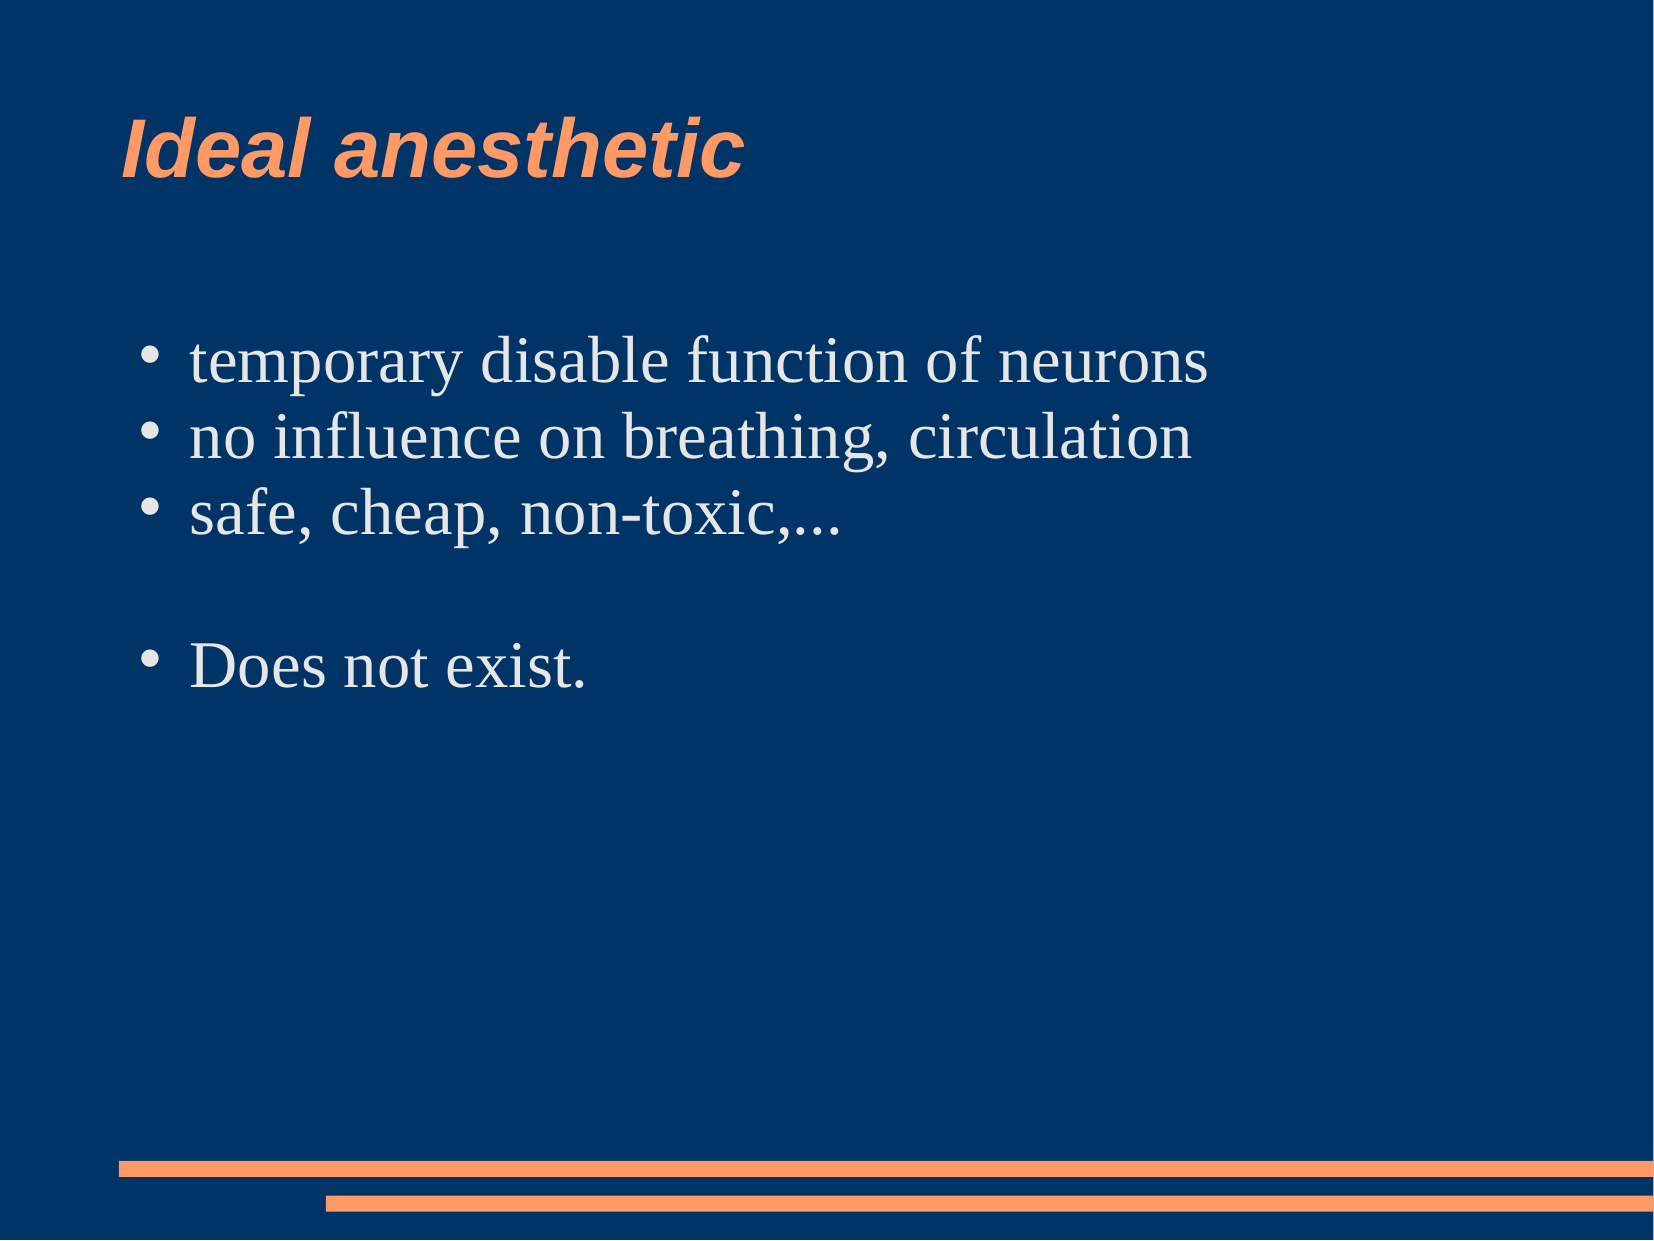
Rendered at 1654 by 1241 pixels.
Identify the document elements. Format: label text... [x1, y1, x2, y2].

title Ideal anesthetic [121, 46, 1534, 254]
list temporary disable function of neurons no influence on breathing, circulation safe, cheap, non-toxic,... Does not exist. [121, 322, 1561, 1133]
